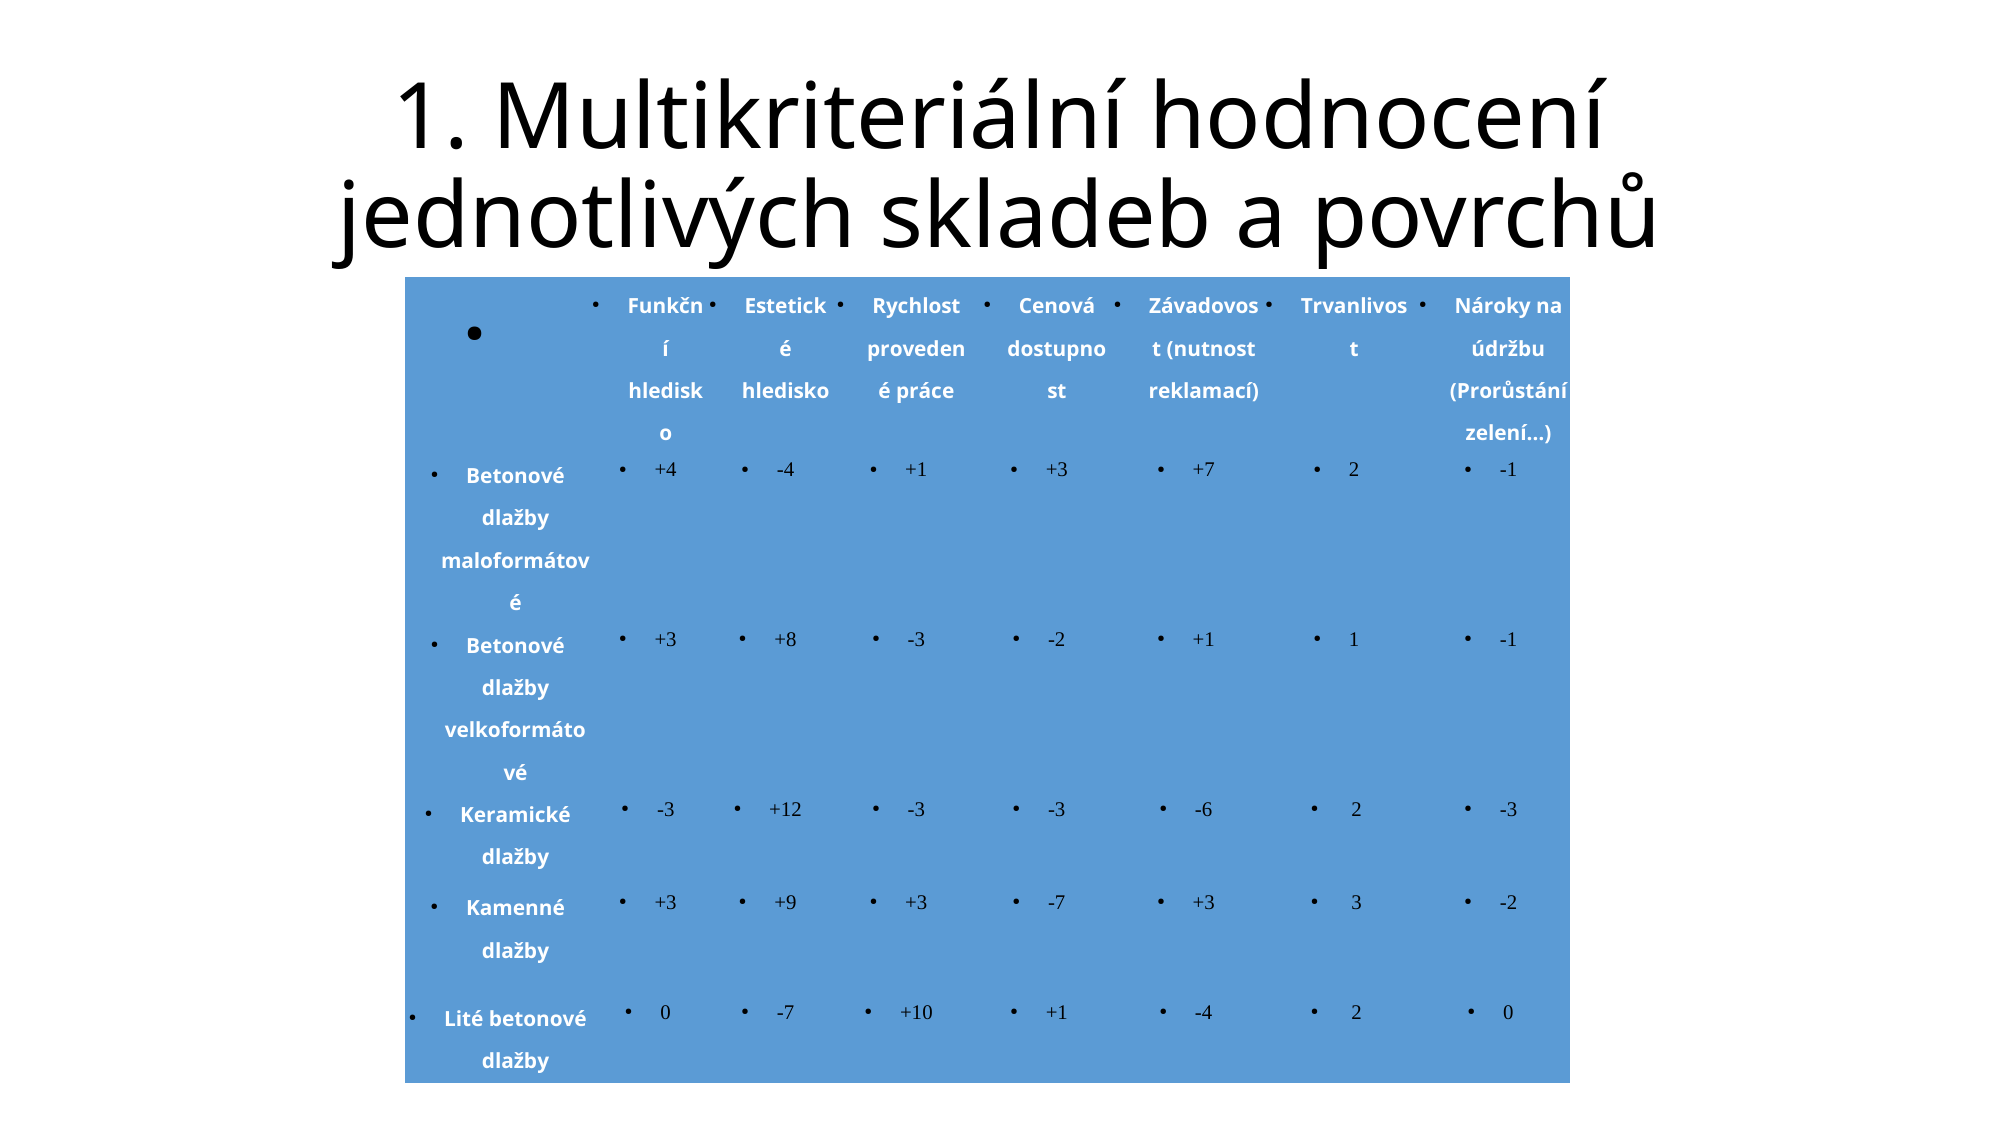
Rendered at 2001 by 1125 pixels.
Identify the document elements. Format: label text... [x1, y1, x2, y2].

table_header Cenová dostupnost [968, 277, 1111, 447]
table_header Nároky na údržbu (Prorůstání zelení…) [1412, 277, 1570, 447]
table_cell 3 [1261, 880, 1412, 990]
table_cell +4 [590, 447, 706, 617]
table_cell +7 [1111, 447, 1261, 617]
table_cell Betonové dlažby velkoformátové [405, 617, 590, 786]
table_cell -3 [830, 786, 968, 880]
table_cell -7 [968, 880, 1111, 990]
table_cell 2 [1261, 447, 1412, 617]
table_cell -4 [1111, 990, 1261, 1083]
table_header Estetické hledisko [706, 277, 830, 447]
table_cell +1 [968, 990, 1111, 1083]
table_cell +8 [706, 617, 830, 786]
table_header Rychlost provedené práce [830, 277, 968, 447]
table_cell -4 [706, 447, 830, 617]
table_cell Keramické dlažby [405, 786, 590, 880]
table_cell 1 [1261, 617, 1412, 786]
table_cell -3 [1412, 786, 1570, 880]
table_cell Betonové dlažby maloformátové [405, 447, 590, 617]
table_cell 2 [1261, 990, 1412, 1083]
table_header Funkční hledisko [590, 277, 706, 447]
table_cell 0 [1412, 990, 1570, 1083]
table_cell +9 [706, 880, 830, 990]
table_header [405, 277, 590, 447]
table_cell 2 [1261, 786, 1412, 880]
table_cell +1 [830, 447, 968, 617]
table_cell -2 [968, 617, 1111, 786]
table_cell +12 [706, 786, 830, 880]
table_cell -3 [590, 786, 706, 880]
table_cell 0 [590, 990, 706, 1083]
table_cell +3 [590, 880, 706, 990]
table_cell Kamenné dlažby [405, 880, 590, 990]
table_cell -3 [830, 617, 968, 786]
table_cell +3 [590, 617, 706, 786]
table_cell +3 [830, 880, 968, 990]
table_header Trvanlivost [1261, 277, 1412, 447]
table_cell +3 [1111, 880, 1261, 990]
table_cell -1 [1412, 447, 1570, 617]
table_cell -6 [1111, 786, 1261, 880]
table_cell +1 [1111, 617, 1261, 786]
table_header Závadovost (nutnost reklamací) [1111, 277, 1261, 447]
table_cell -3 [968, 786, 1111, 880]
title 1. Multikriteriální hodnocení jednotlivých skladeb a povrchů [137, 59, 1863, 278]
table_cell Lité betonové dlažby [405, 990, 590, 1083]
table_cell +10 [830, 990, 968, 1083]
table_cell +3 [968, 447, 1111, 617]
table_cell -7 [706, 990, 830, 1083]
table_cell -2 [1412, 880, 1570, 990]
table_cell -1 [1412, 617, 1570, 786]
